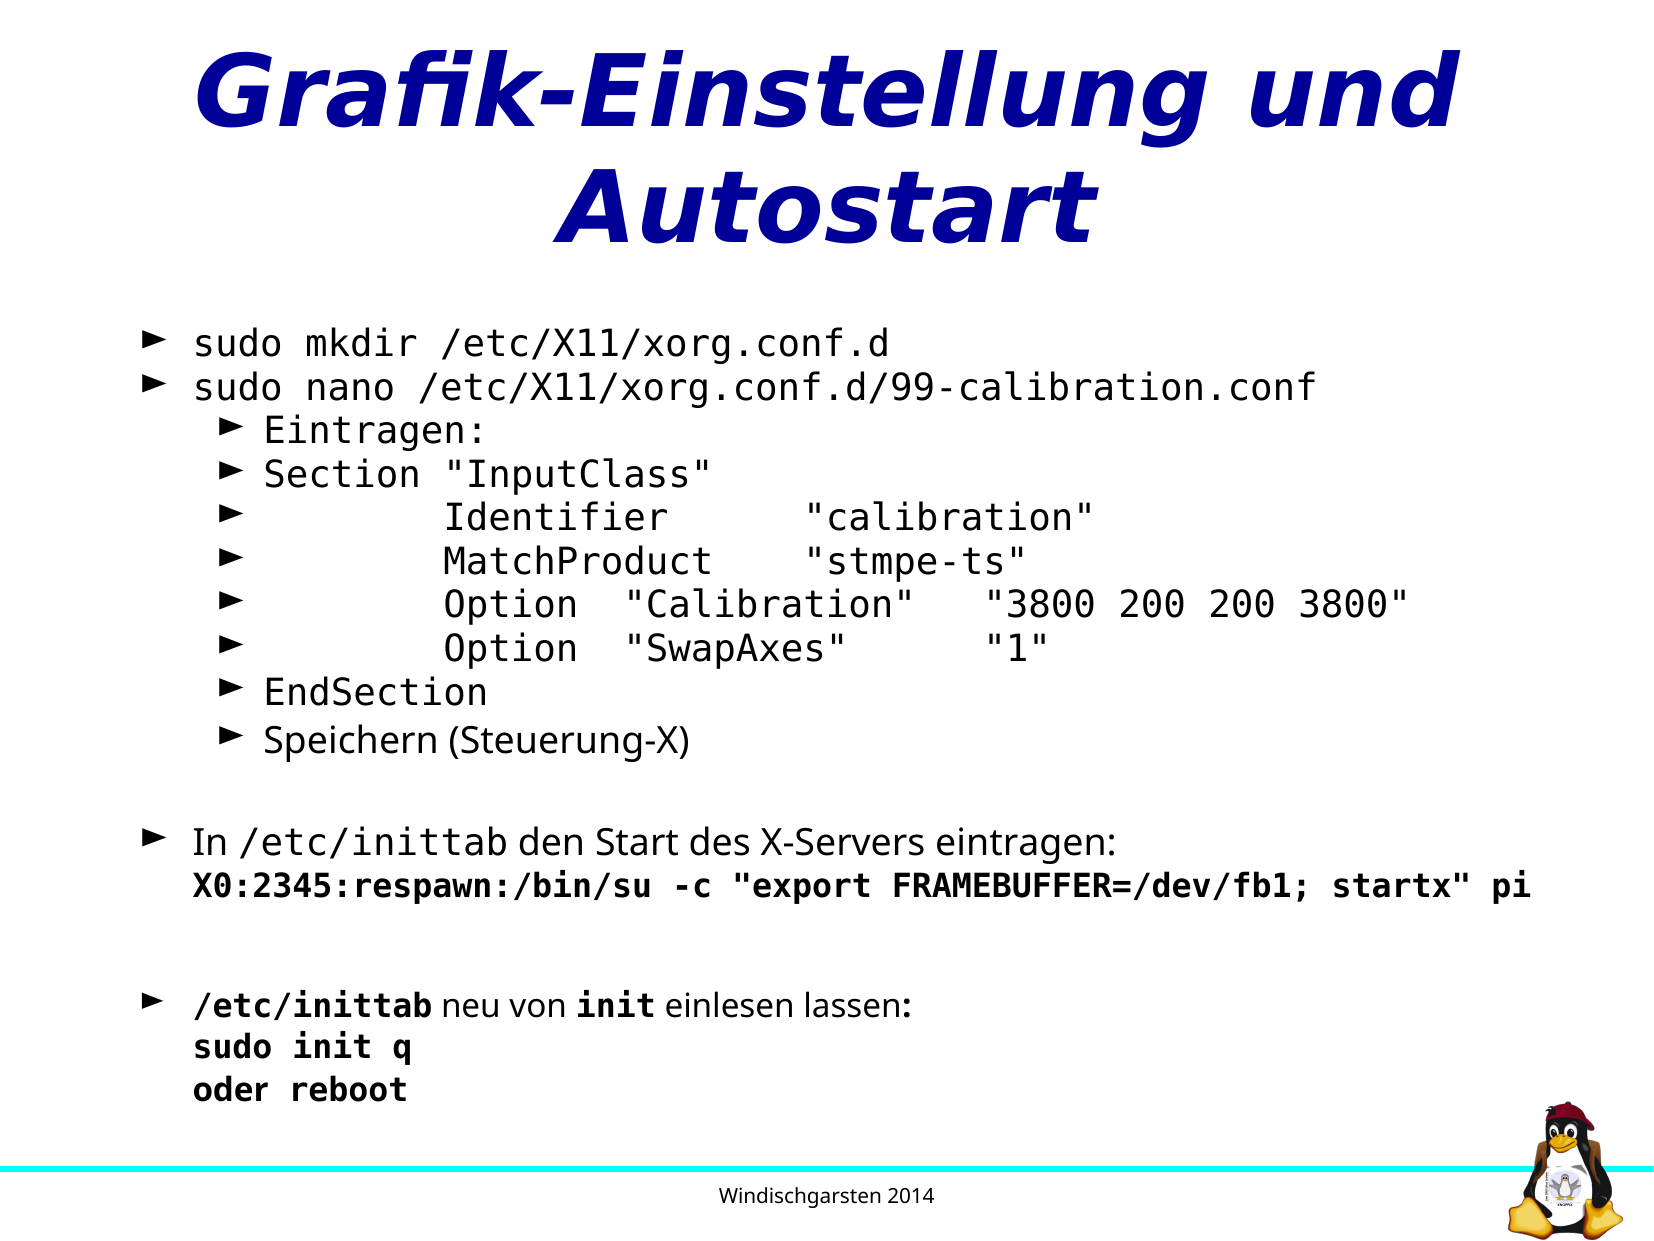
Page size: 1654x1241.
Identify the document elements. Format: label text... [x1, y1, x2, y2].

picture [1505, 1100, 1625, 1241]
list sudo mkdir /etc/X11/xorg.conf.d sudo nano /etc/X11/xorg.conf.d/99-calibration.conf Eintragen: Section "InputClass" Identifier "calibration" MatchProduct "stmpe-ts" Option "Calibration" "3800 200 200 3800" Option "SwapAxes" "1" EndSection Speichern (Steuerung-X) In /etc/inittab den Start des X-Servers eintragen: X0:2345:respawn:/bin/su -c "export FRAMEBUFFER=/dev/fb1; startx" pi /etc/inittab neu von init einlesen lassen: sudo init q oder reboot [121, 322, 1561, 1132]
title Grafik-Einstellung und Autostart [121, 33, 1534, 267]
